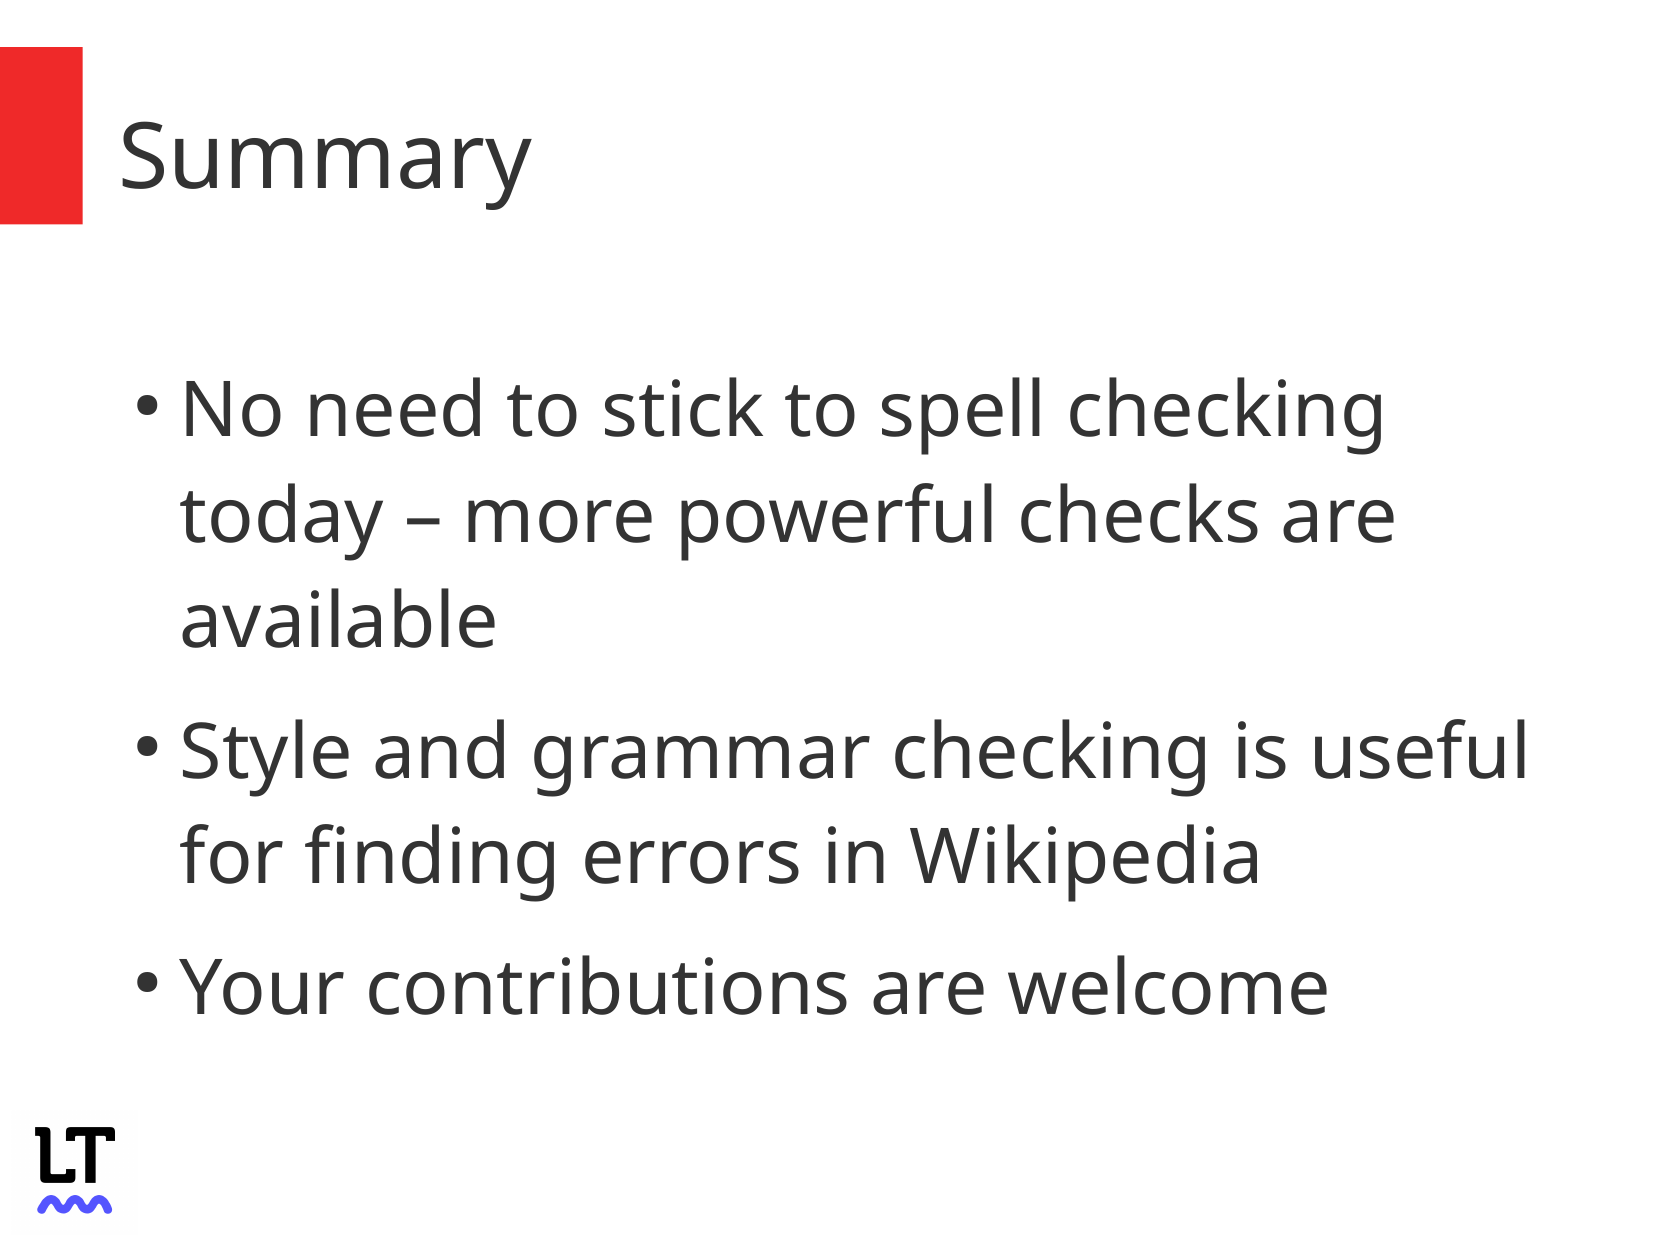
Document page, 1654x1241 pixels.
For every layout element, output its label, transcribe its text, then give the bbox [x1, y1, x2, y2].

title Summary [118, 49, 1571, 257]
list No need to stick to spell checking today – more powerful checks are available Style and grammar checking is useful for finding errors in Wikipedia Your contributions are welcome [118, 354, 1536, 1074]
picture [11, 1110, 138, 1235]
